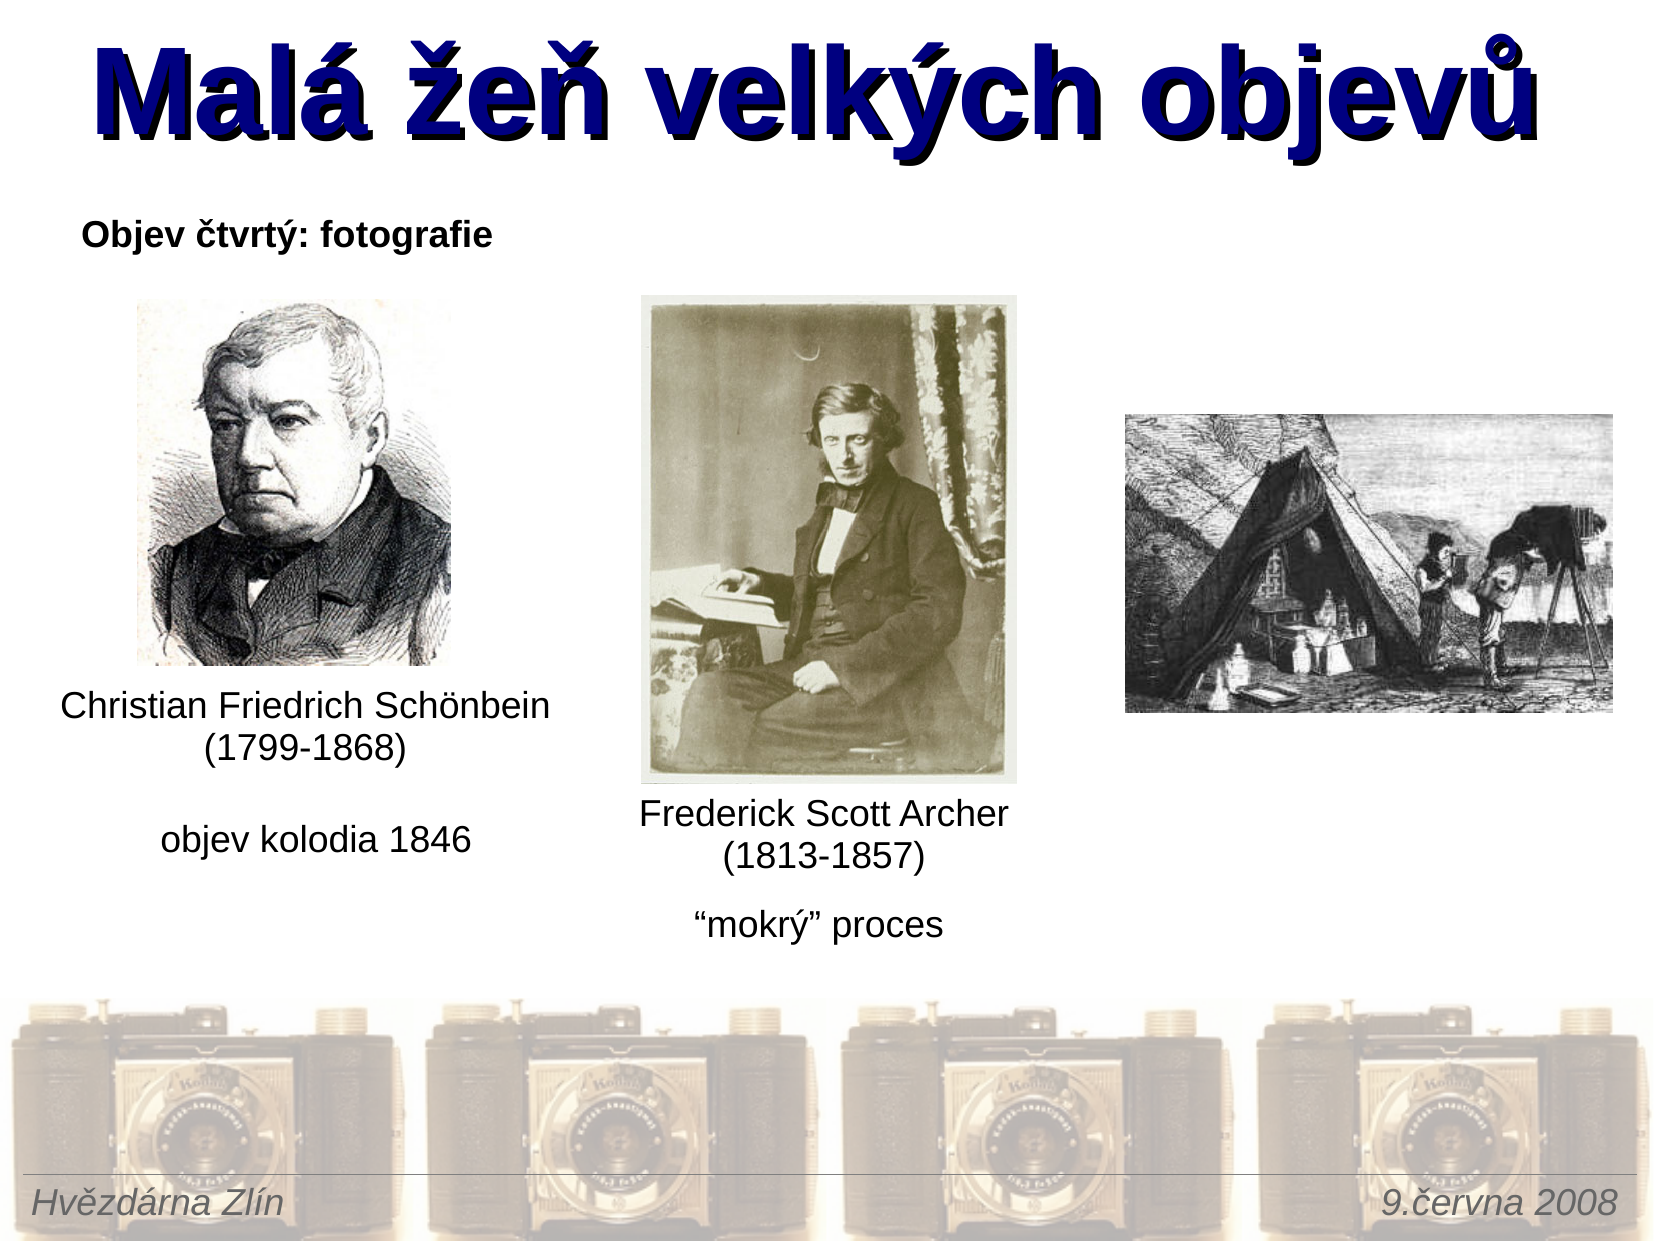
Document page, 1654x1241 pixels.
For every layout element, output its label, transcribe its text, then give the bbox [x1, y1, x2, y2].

text_box Objev čtvrtý: fotografie [66, 205, 510, 263]
picture [641, 295, 1017, 784]
text_box Hvězdárna Zlín 9.června 2008 [16, 1174, 1633, 1232]
text_box Christian Friedrich Schönbein (1799-1868) [45, 677, 568, 776]
text_box Frederick Scott Archer (1813-1857) [624, 785, 1026, 885]
picture [137, 299, 451, 666]
picture [1125, 414, 1613, 713]
text_box Malá žeň velkých objevů [75, 13, 1558, 169]
text_box “mokrý” proces [679, 895, 969, 953]
picture [0, 998, 1654, 1241]
text_box objev kolodia 1846 [145, 811, 488, 869]
